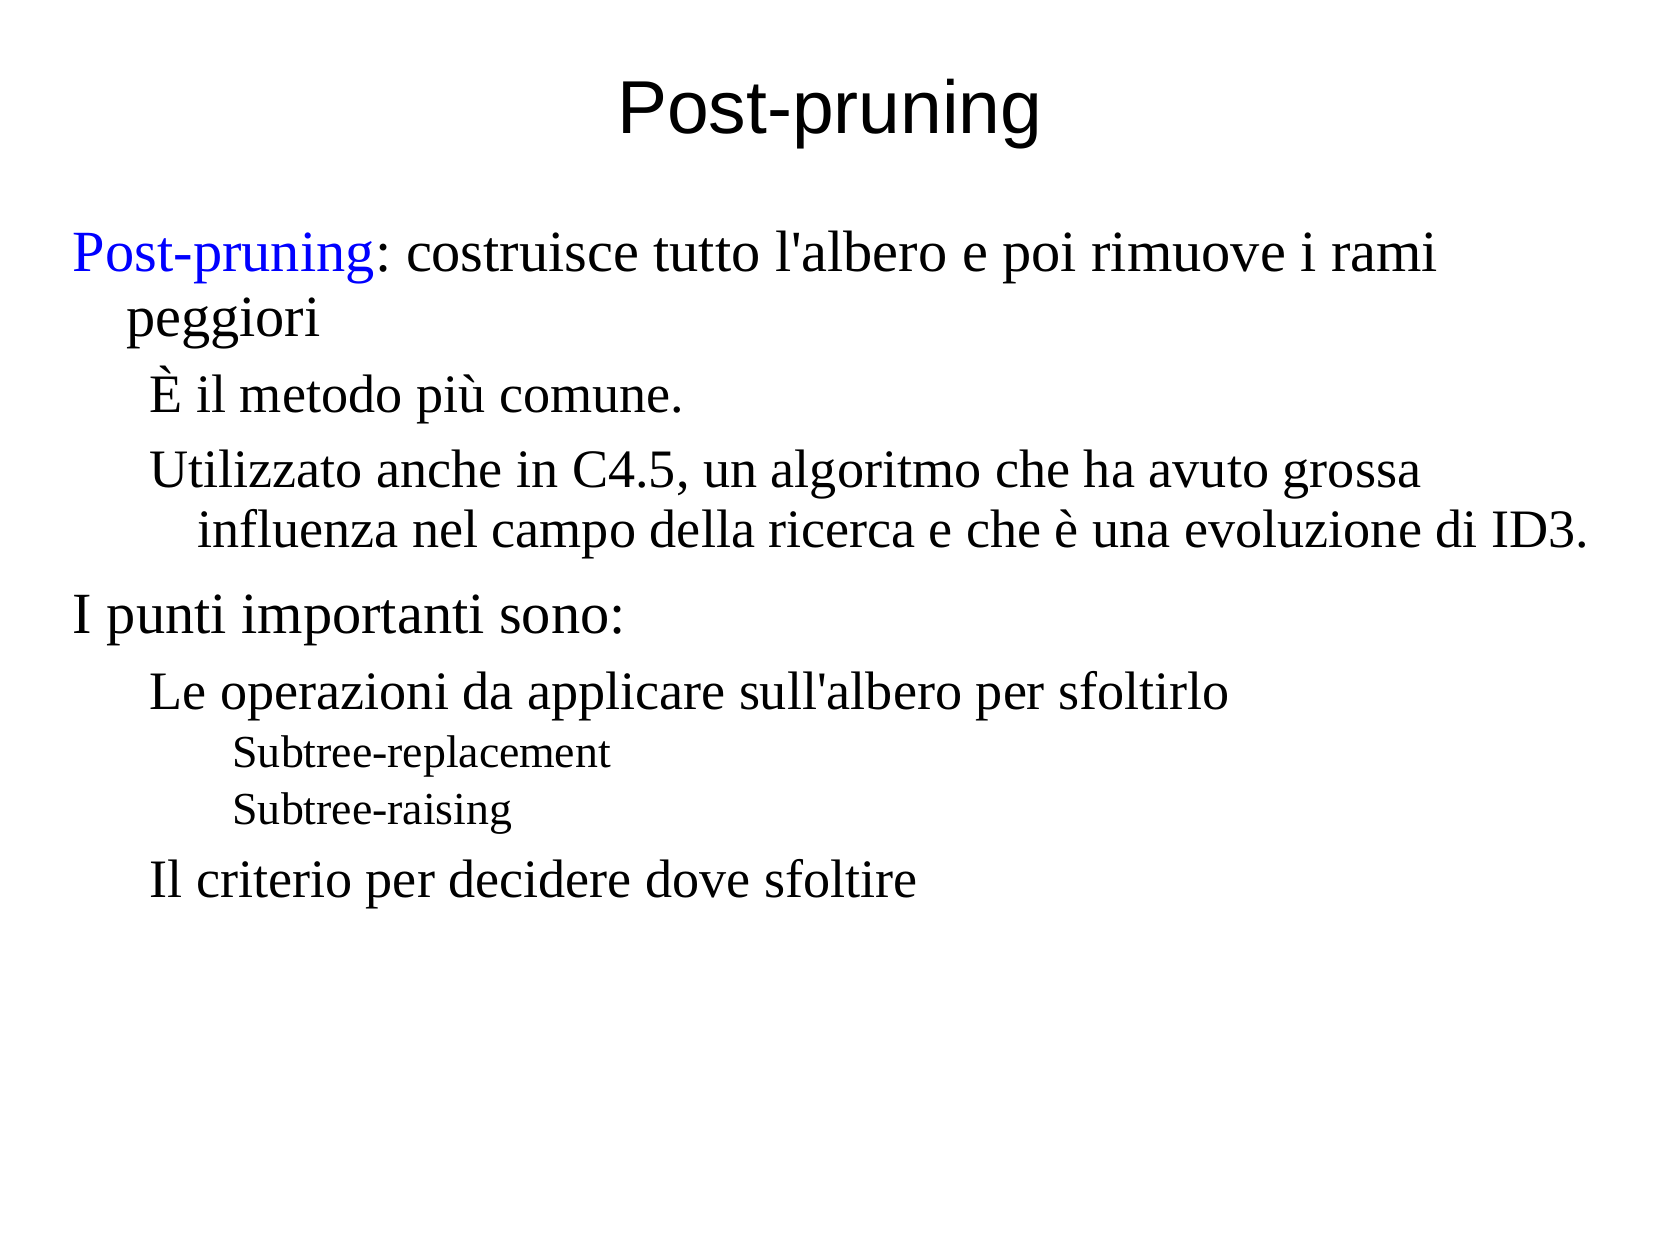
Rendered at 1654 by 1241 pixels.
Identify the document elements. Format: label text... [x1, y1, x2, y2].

list Post-pruning: costruisce tutto l'albero e poi rimuove i rami peggiori È il metodo più comune. Utilizzato anche in C4.5, un algoritmo che ha avuto grossa influenza nel campo della ricerca e che è una evoluzione di ID3. I punti importanti sono: Le operazioni da applicare sull'albero per sfoltirlo Subtree-replacement Subtree-raising Il criterio per decidere dove sfoltire [55, 219, 1605, 1179]
title Post-pruning [52, 42, 1608, 173]
